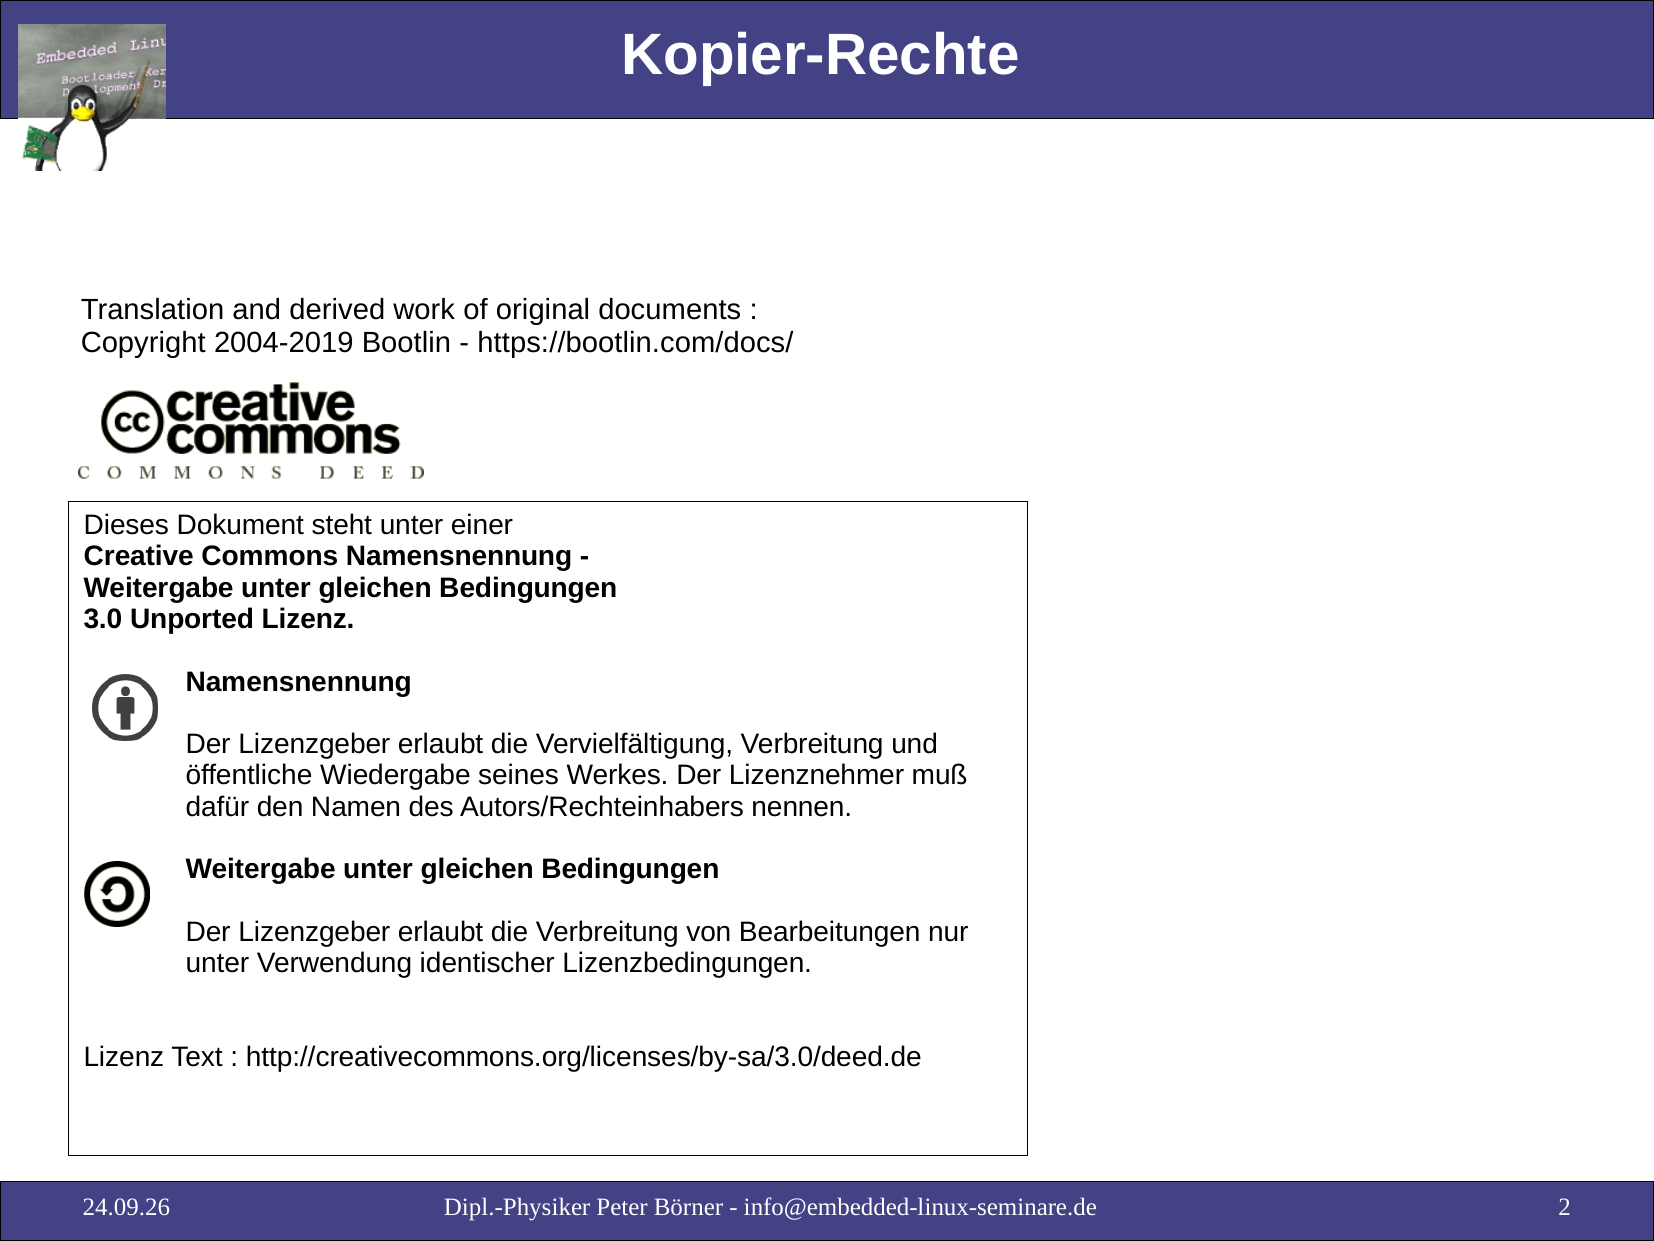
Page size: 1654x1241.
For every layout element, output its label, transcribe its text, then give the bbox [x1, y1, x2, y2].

picture [18, 24, 166, 171]
title Kopier-Rechte [76, 19, 1565, 89]
picture [92, 674, 158, 741]
picture [78, 382, 424, 480]
text_box Translation and derived work of original documents : Copyright 2004-2019 Bootlin - https://bootlin.com/docs/ [66, 285, 1030, 366]
picture [84, 861, 150, 927]
text_box Dieses Dokument steht unter einer Creative Commons Namensnennung - Weitergabe unter gleichen Bedingungen 3.0 Unported Lizenz. Namensnennung Der Lizenzgeber erlaubt die Vervielfältigung, Verbreitung und öffentliche Wiedergabe seines Werkes. Der Lizenznehmer muß dafür den Namen des Autors/Rechteinhabers nennen. Weitergabe unter gleichen Bedingungen Der Lizenzgeber erlaubt die Verbreitung von Bearbeitungen nur unter Verwendung identischer Lizenzbedingungen. Lizenz Text : http://creativecommons.org/licenses/by-sa/3.0/deed.de [68, 501, 1028, 1156]
